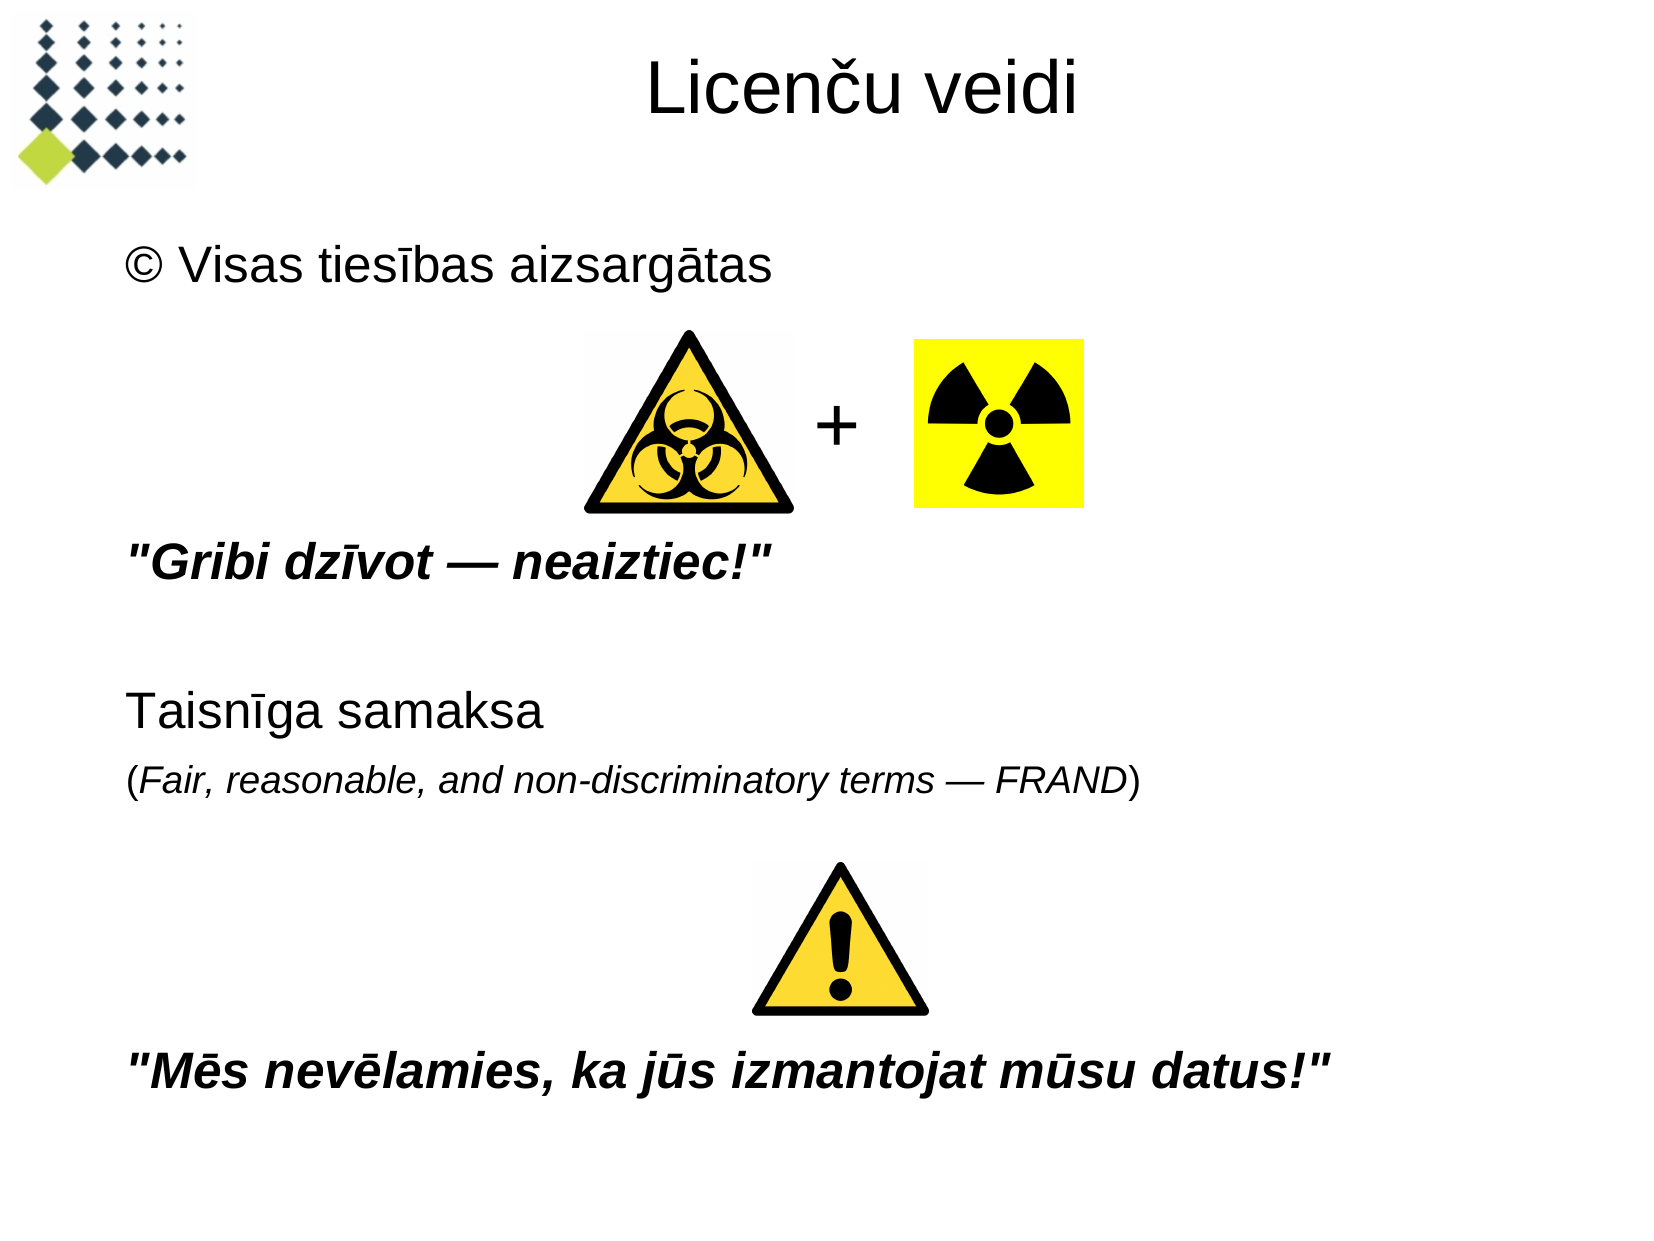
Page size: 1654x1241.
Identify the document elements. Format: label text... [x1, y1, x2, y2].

picture [914, 339, 1084, 508]
picture [584, 330, 794, 514]
title Licenču veidi [153, 41, 1571, 140]
text_box + [798, 372, 877, 480]
list © Visas tiesības aizsargātas "Gribi dzīvot — neaiztiec!" Taisnīga samaksa (Fair, reasonable, and non-discriminatory terms — FRAND) "Mēs nevēlamies, ka jūs izmantojat mūsu datus!" [82, 236, 1569, 1107]
picture [752, 862, 929, 1016]
picture [12, 12, 196, 189]
